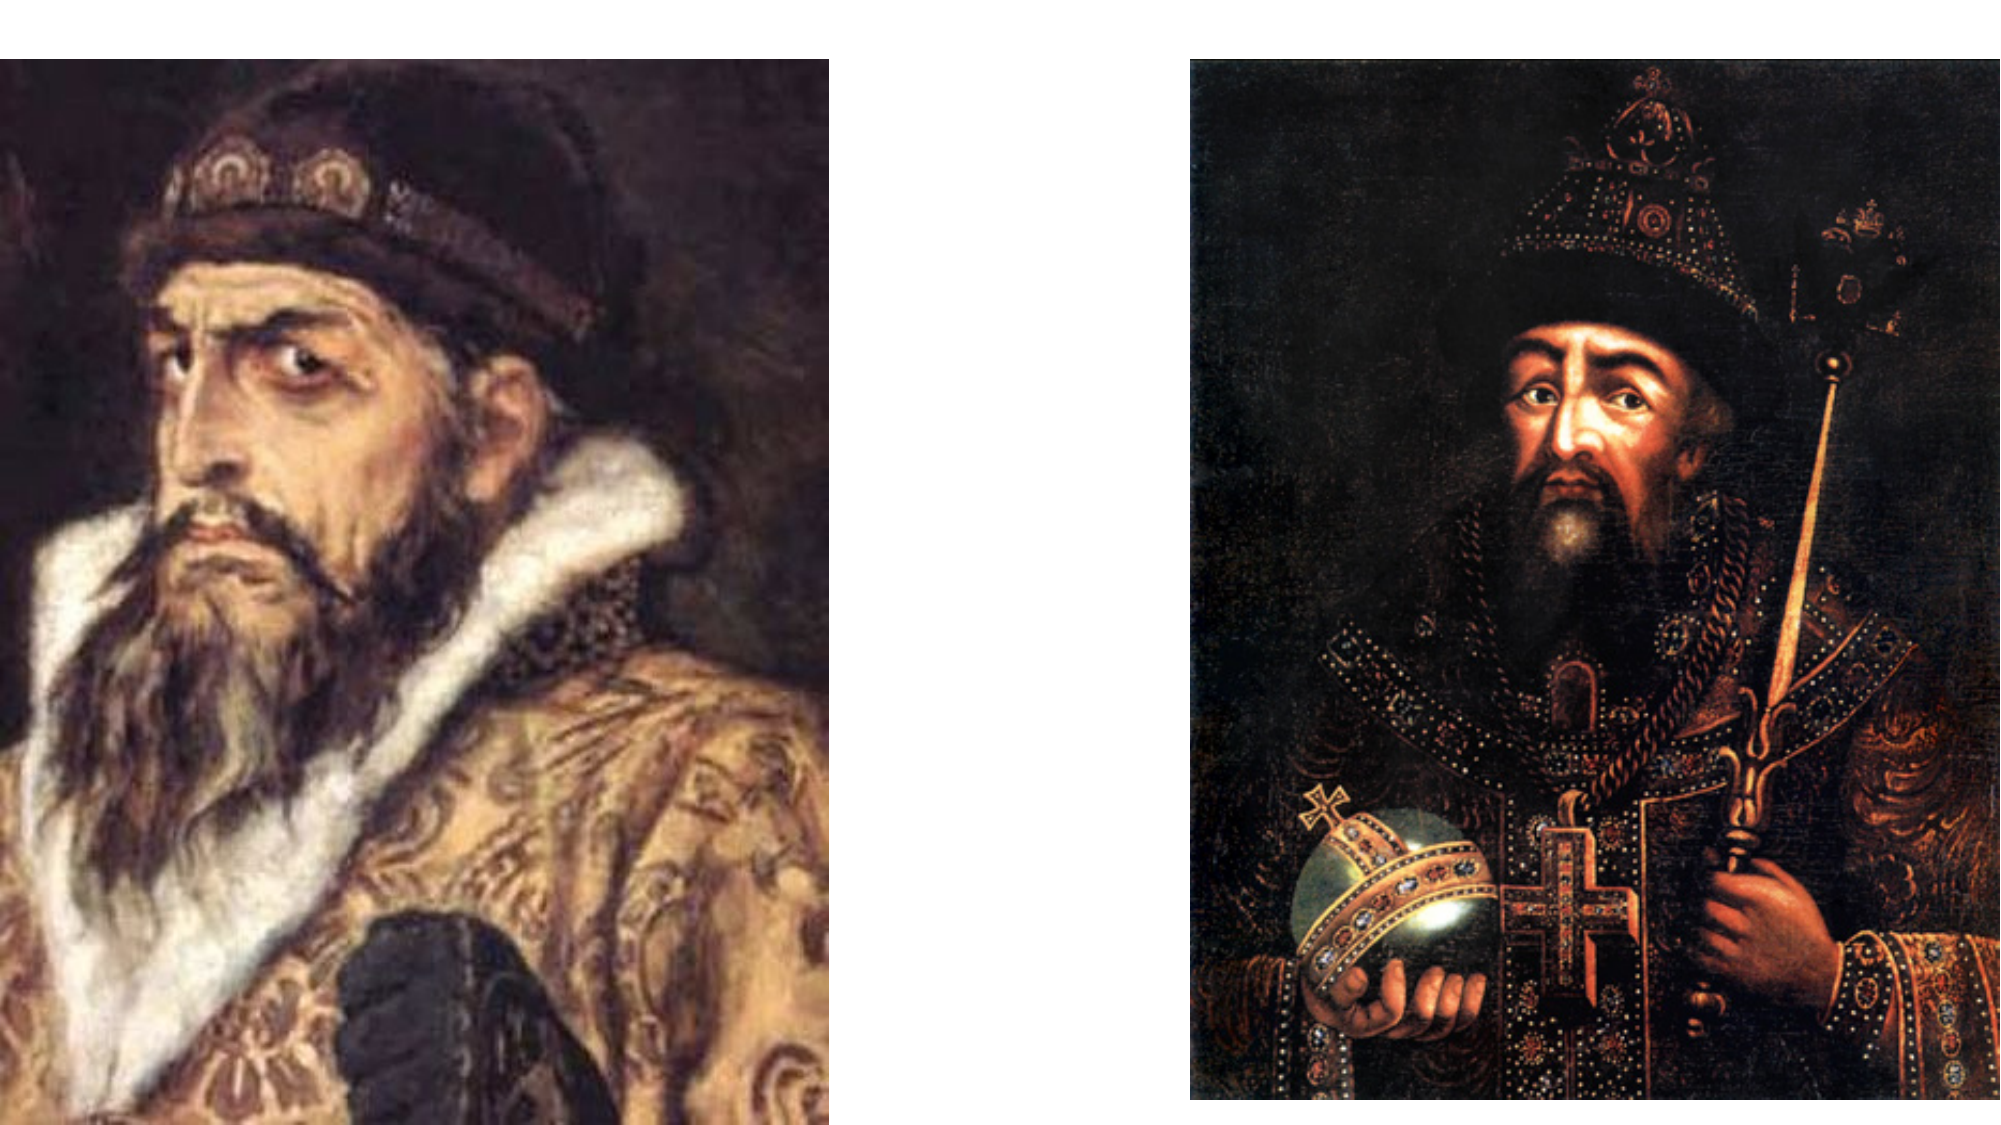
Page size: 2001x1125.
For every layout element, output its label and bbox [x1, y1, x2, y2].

picture [0, 59, 829, 1125]
picture [1190, 59, 2000, 1100]
